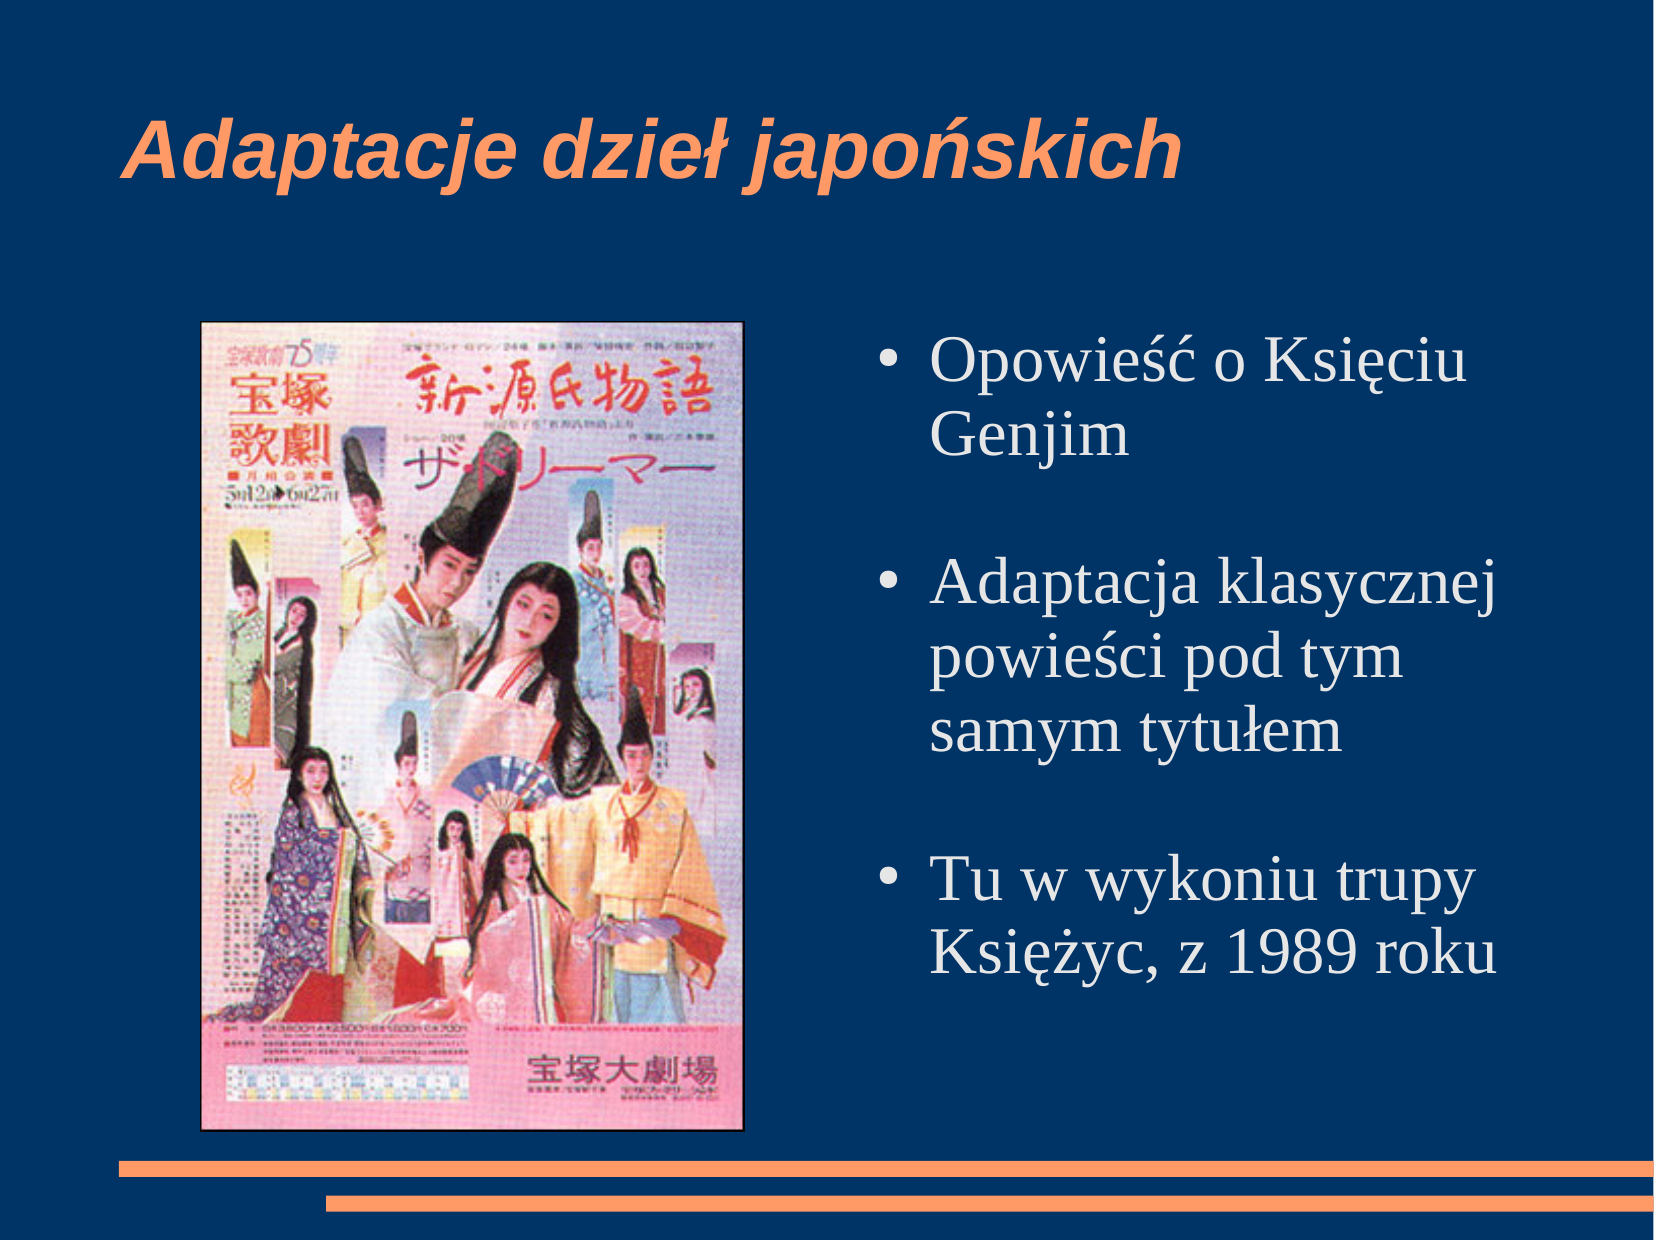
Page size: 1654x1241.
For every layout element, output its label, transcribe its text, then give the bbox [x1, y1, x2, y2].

title Adaptacje dzieł japońskich [121, 46, 1534, 254]
list Opowieść o Księciu Genjim Adaptacja klasycznej powieści pod tym samym tytułem Tu w wykoniu trupy Księżyc, z 1989 roku [858, 322, 1562, 1133]
picture [200, 321, 745, 1132]
